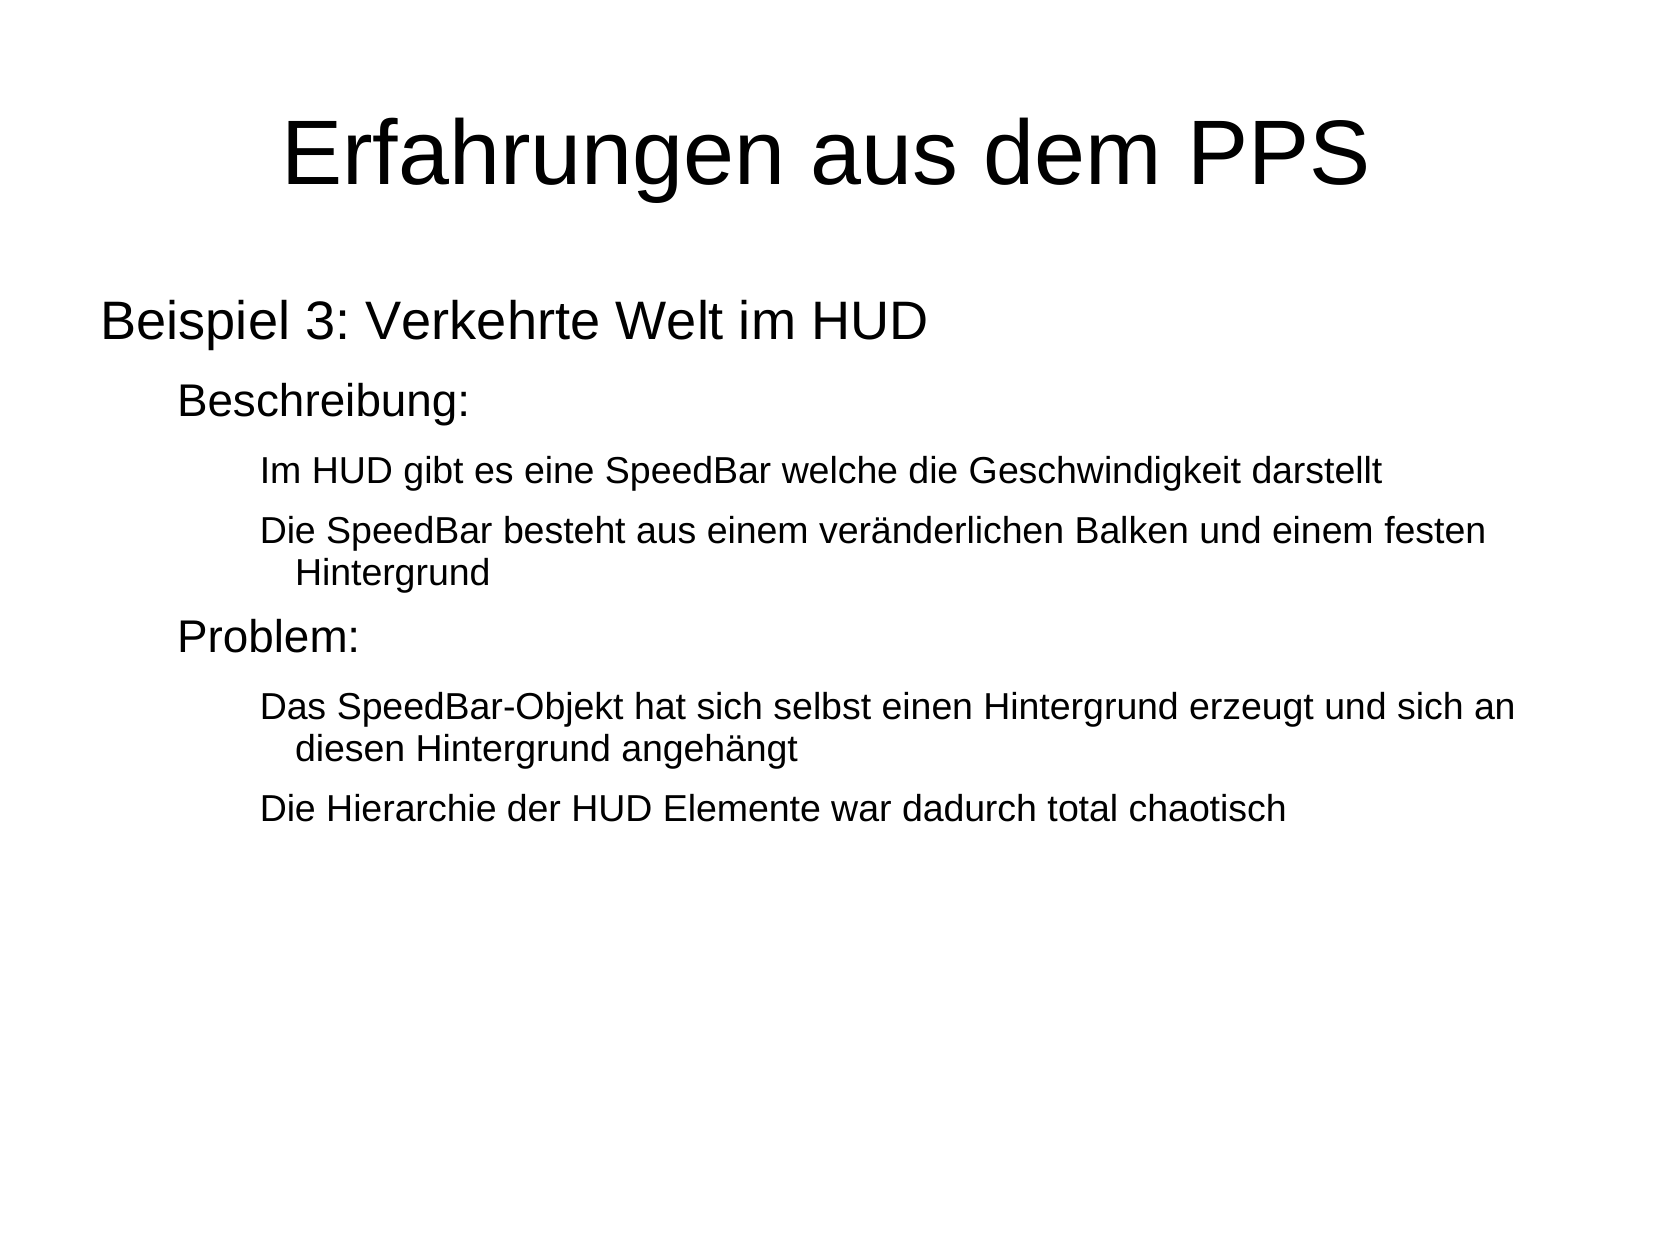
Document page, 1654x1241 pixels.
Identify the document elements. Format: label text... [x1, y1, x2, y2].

title Erfahrungen aus dem PPS [82, 56, 1571, 250]
list Beispiel 3: Verkehrte Welt im HUD Beschreibung: Im HUD gibt es eine SpeedBar welche die Geschwindigkeit darstellt Die SpeedBar besteht aus einem veränderlichen Balken und einem festen Hintergrund Problem: Das SpeedBar-Objekt hat sich selbst einen Hintergrund erzeugt und sich an diesen Hintergrund angehängt Die Hierarchie der HUD Elemente war dadurch total chaotisch [82, 290, 1571, 1094]
